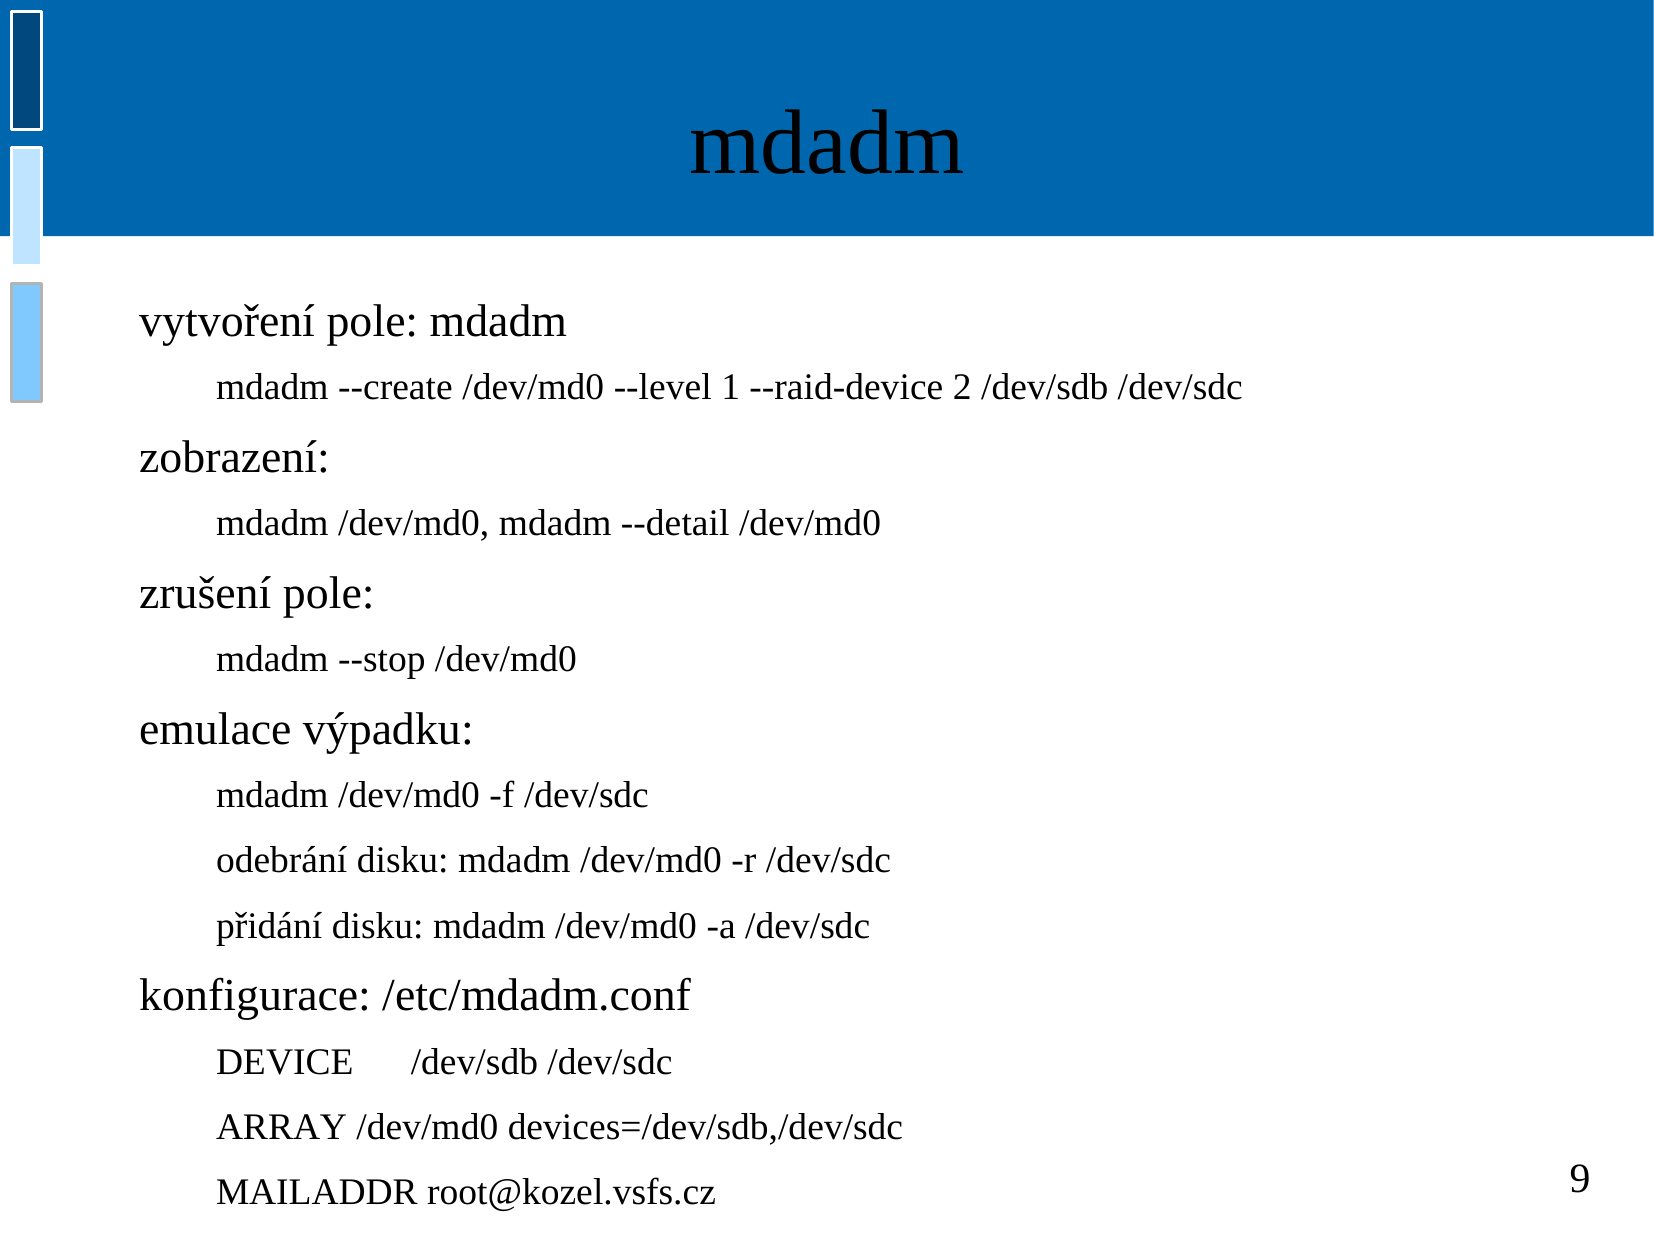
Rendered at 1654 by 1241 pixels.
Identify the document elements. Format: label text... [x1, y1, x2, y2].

list vytvoření pole: mdadm mdadm --create /dev/md0 --level 1 --raid-device 2 /dev/sdb /dev/sdc zobrazení: mdadm /dev/md0, mdadm --detail /dev/md0 zrušení pole: mdadm --stop /dev/md0 emulace výpadku: mdadm /dev/md0 -f /dev/sdc odebrání disku: mdadm /dev/md0 -r /dev/sdc přidání disku: mdadm /dev/md0 -a /dev/sdc konfigurace: /etc/mdadm.conf DEVICE /dev/sdb /dev/sdc ARRAY /dev/md0 devices=/dev/sdb,/dev/sdc MAILADDR root@kozel.vsfs.cz [121, 295, 1534, 1213]
title mdadm [121, 49, 1534, 237]
